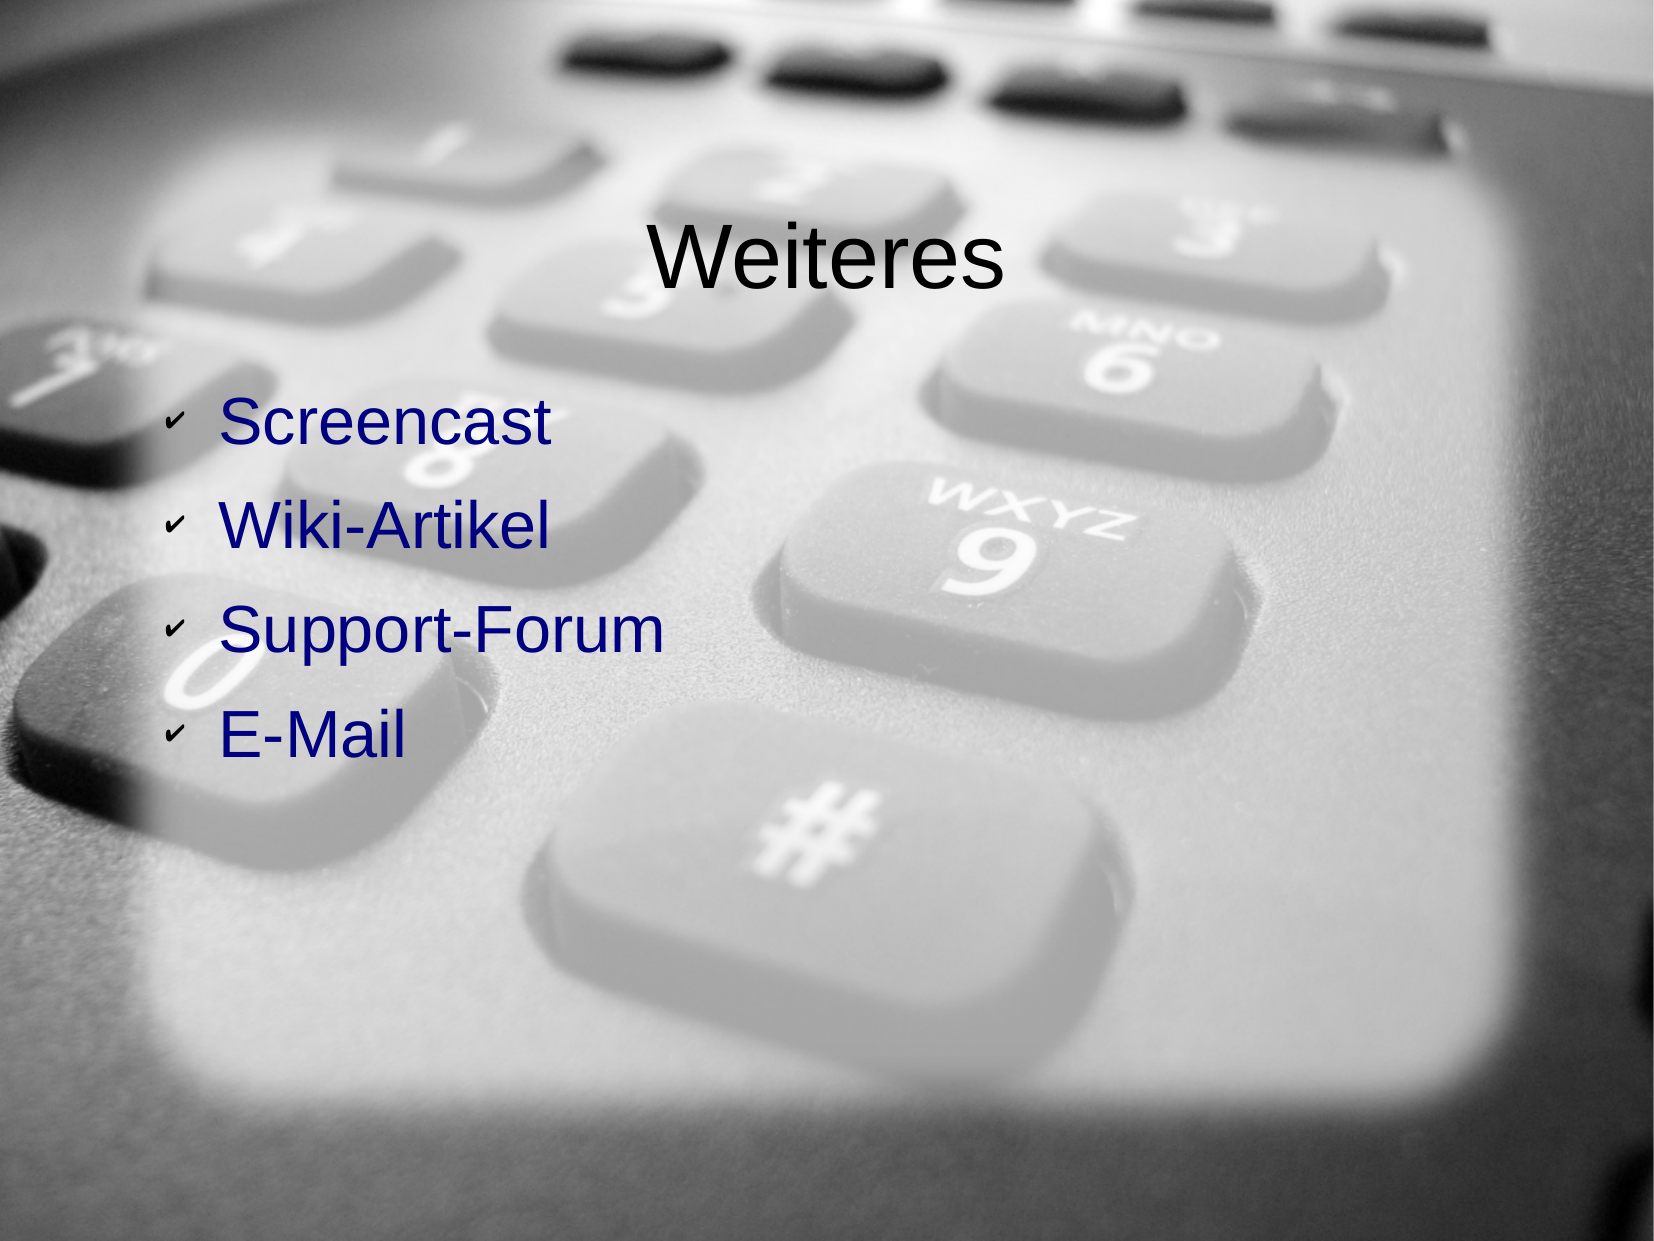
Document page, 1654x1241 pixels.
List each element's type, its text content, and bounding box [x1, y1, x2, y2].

title Weiteres [147, 160, 1506, 353]
picture [0, 0, 1654, 1241]
list Screencast Wiki-Artikel Support-Forum E-Mail [147, 383, 1506, 1078]
